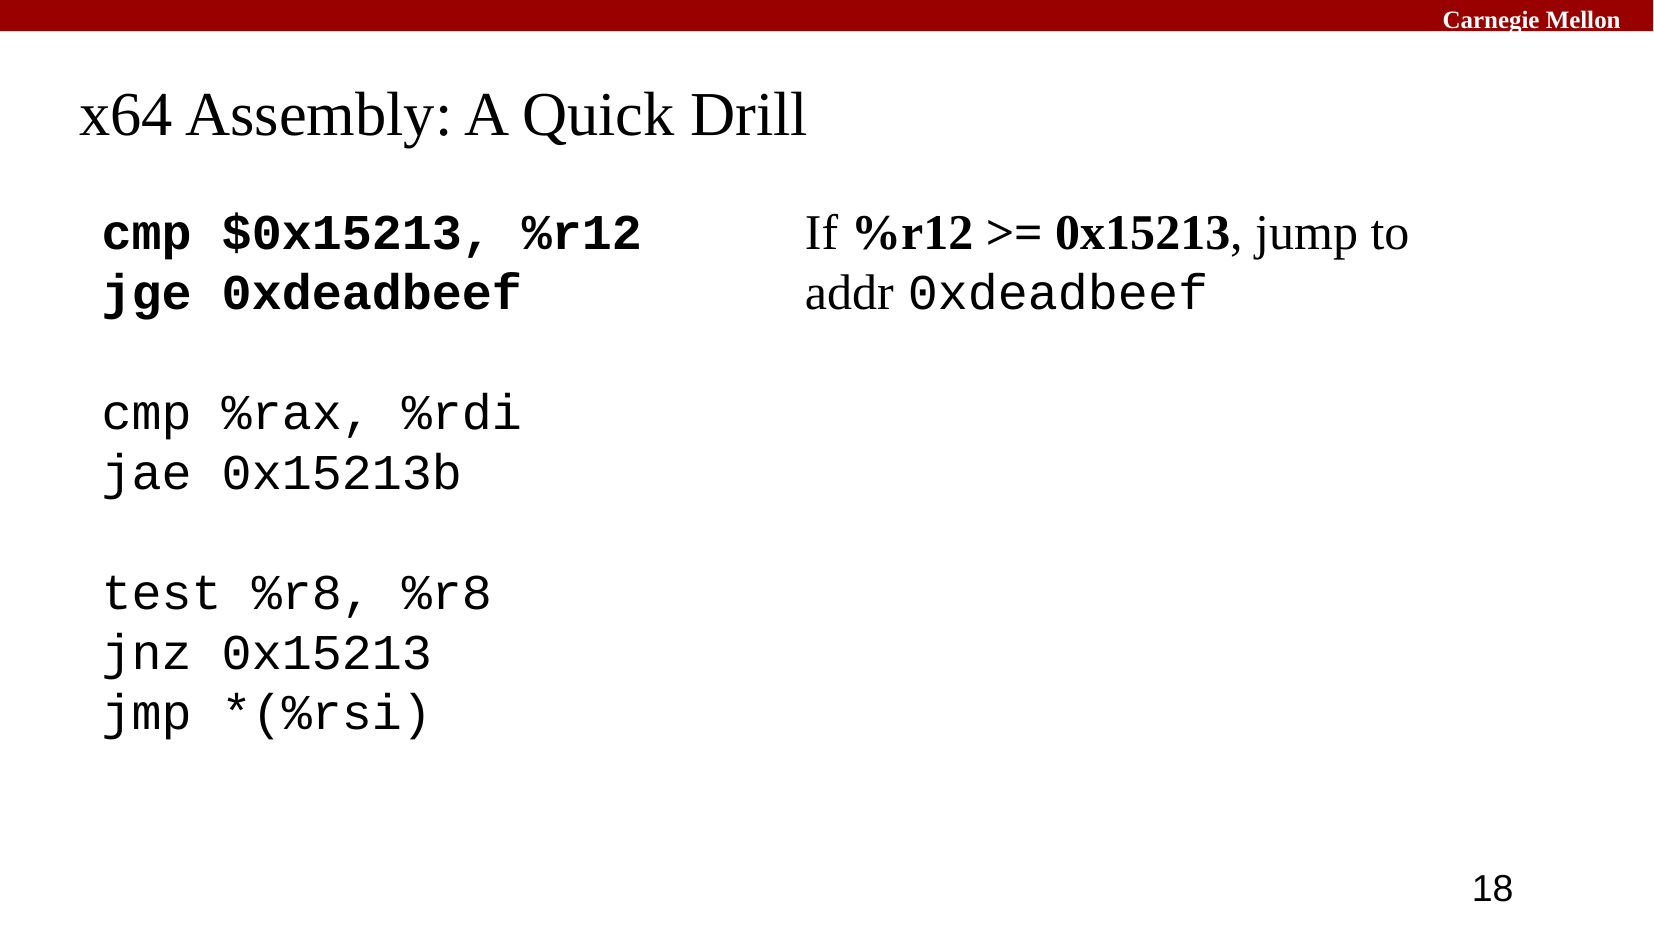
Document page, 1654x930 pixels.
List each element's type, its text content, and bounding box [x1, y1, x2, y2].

list cmp $0x15213, %r12 jge 0xdeadbeef cmp %rax, %rdi jae 0x15213b test %r8, %r8 jnz 0x15213 jmp *(%rsi) [71, 184, 780, 755]
text_box If %r12 >= 0x15213, jump to addr 0xdeadbeef [789, 184, 1468, 500]
title x64 Assembly: A Quick Drill [64, 16, 1437, 205]
